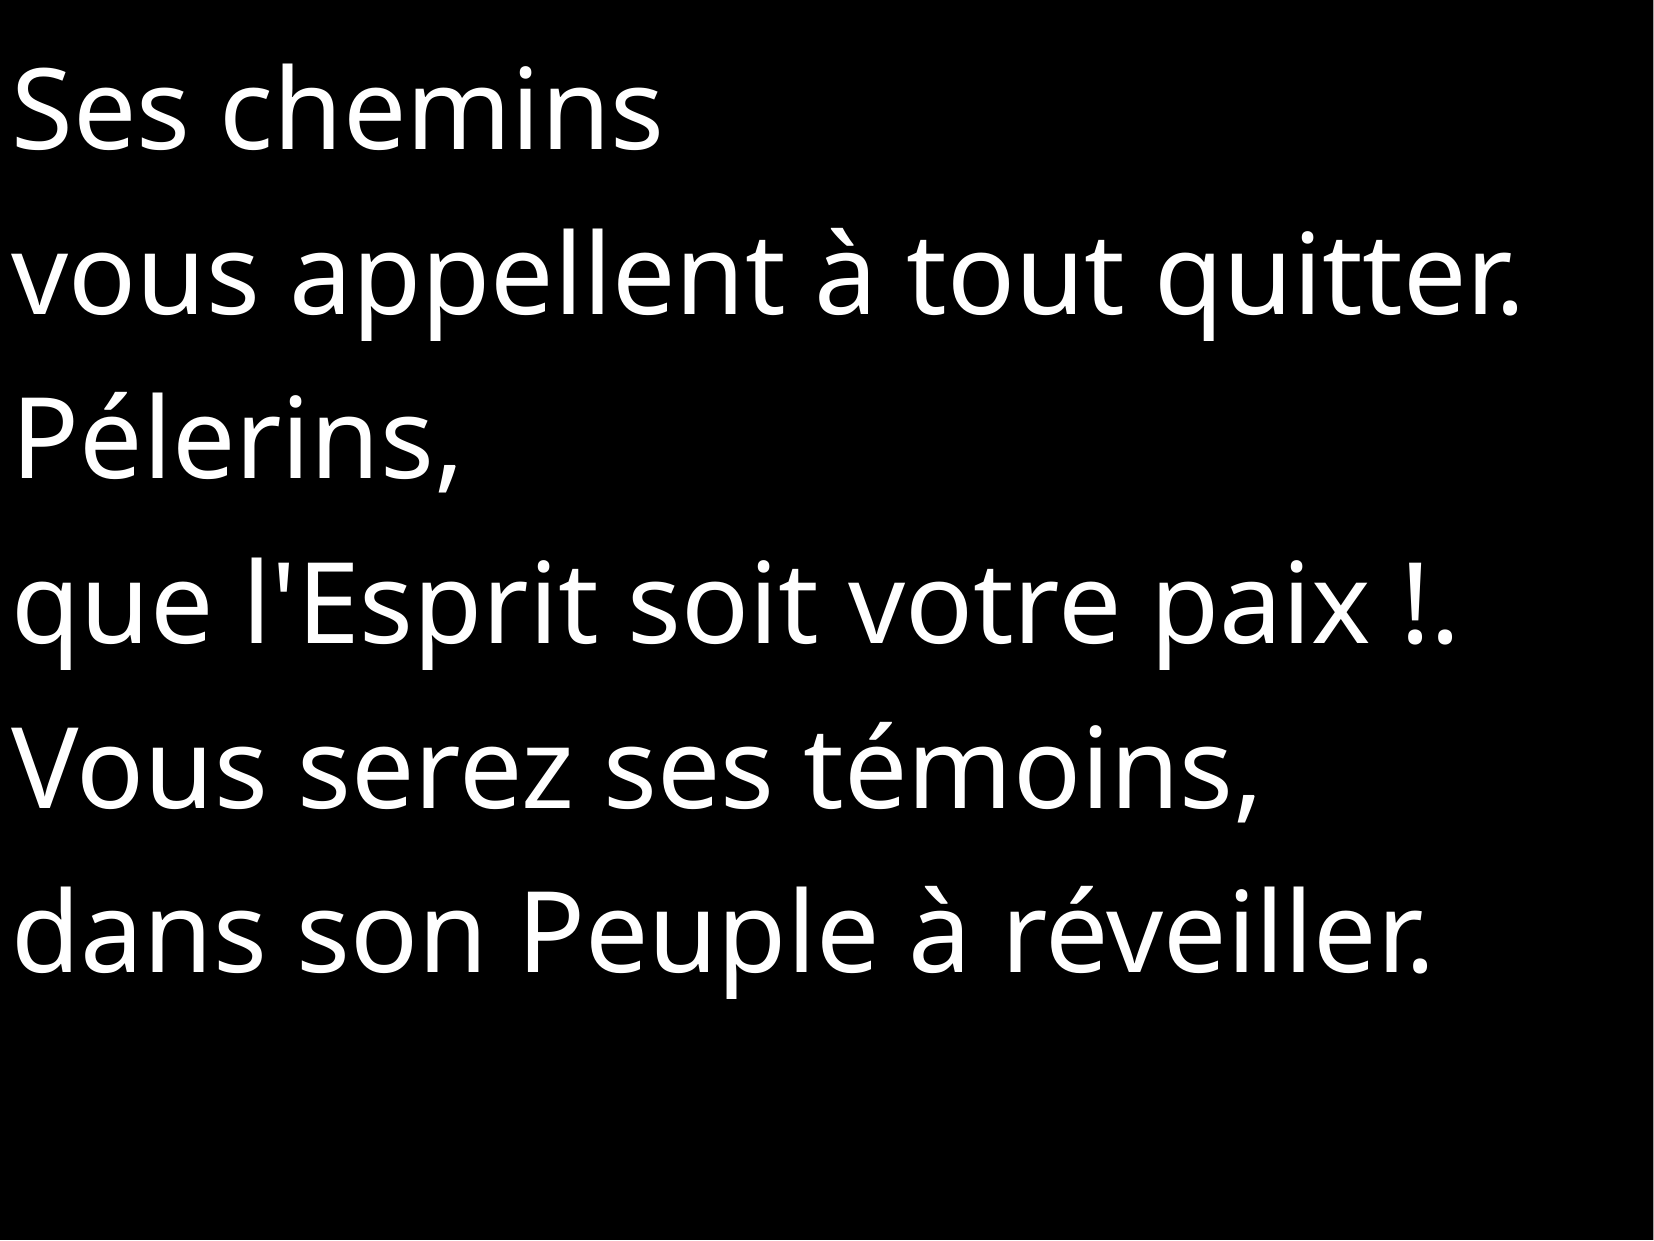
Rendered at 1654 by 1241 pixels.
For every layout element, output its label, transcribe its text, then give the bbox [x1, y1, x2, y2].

list Ses chemins vous appellent à tout quitter. Pélerins, que l'Esprit soit votre paix !. Vous serez ses témoins, dans son Peuple à réveiller. [11, 29, 1654, 1241]
